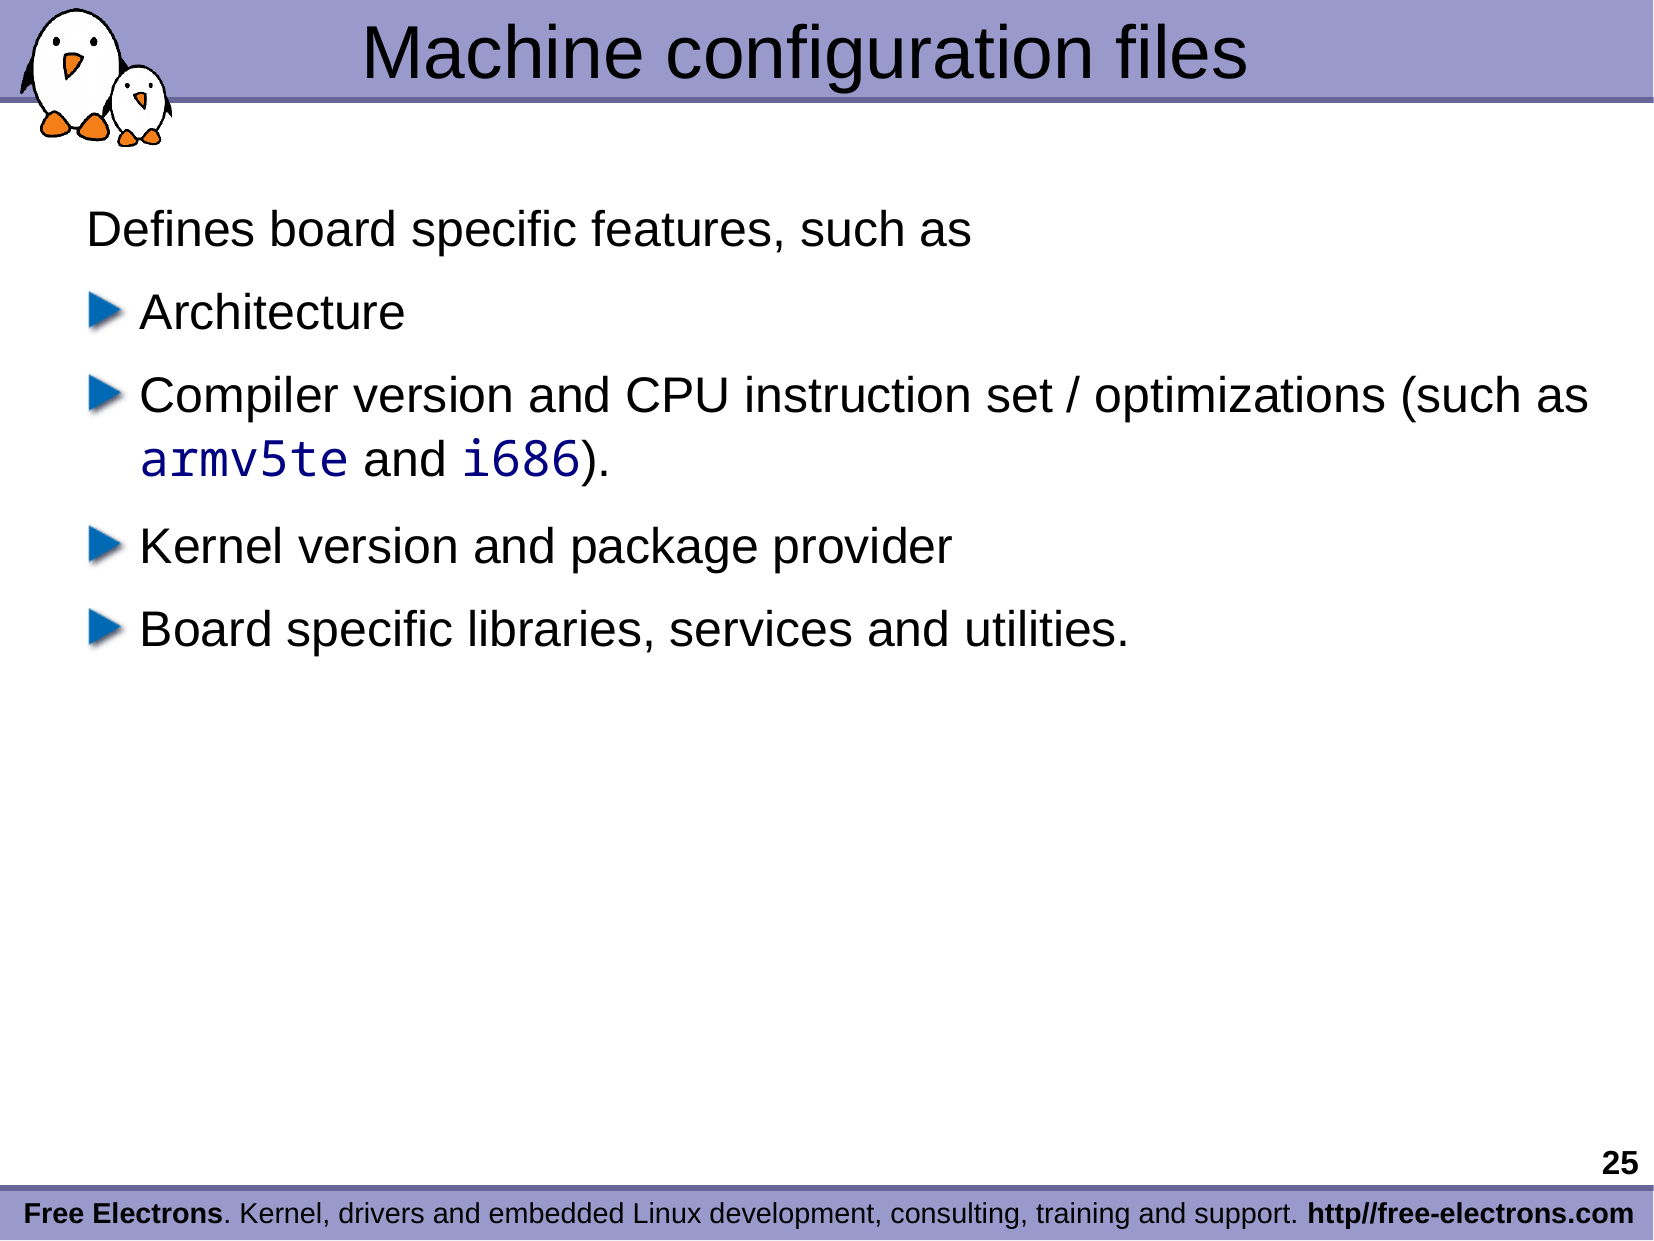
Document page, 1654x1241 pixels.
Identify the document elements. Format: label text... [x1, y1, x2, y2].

list Defines board specific features, such as Architecture Compiler version and CPU instruction set / optimizations (such as armv5te and i686). Kernel version and package provider Board specific libraries, services and utilities. [68, 201, 1592, 1118]
picture [20, 8, 172, 147]
title Machine configuration files [60, 0, 1551, 106]
